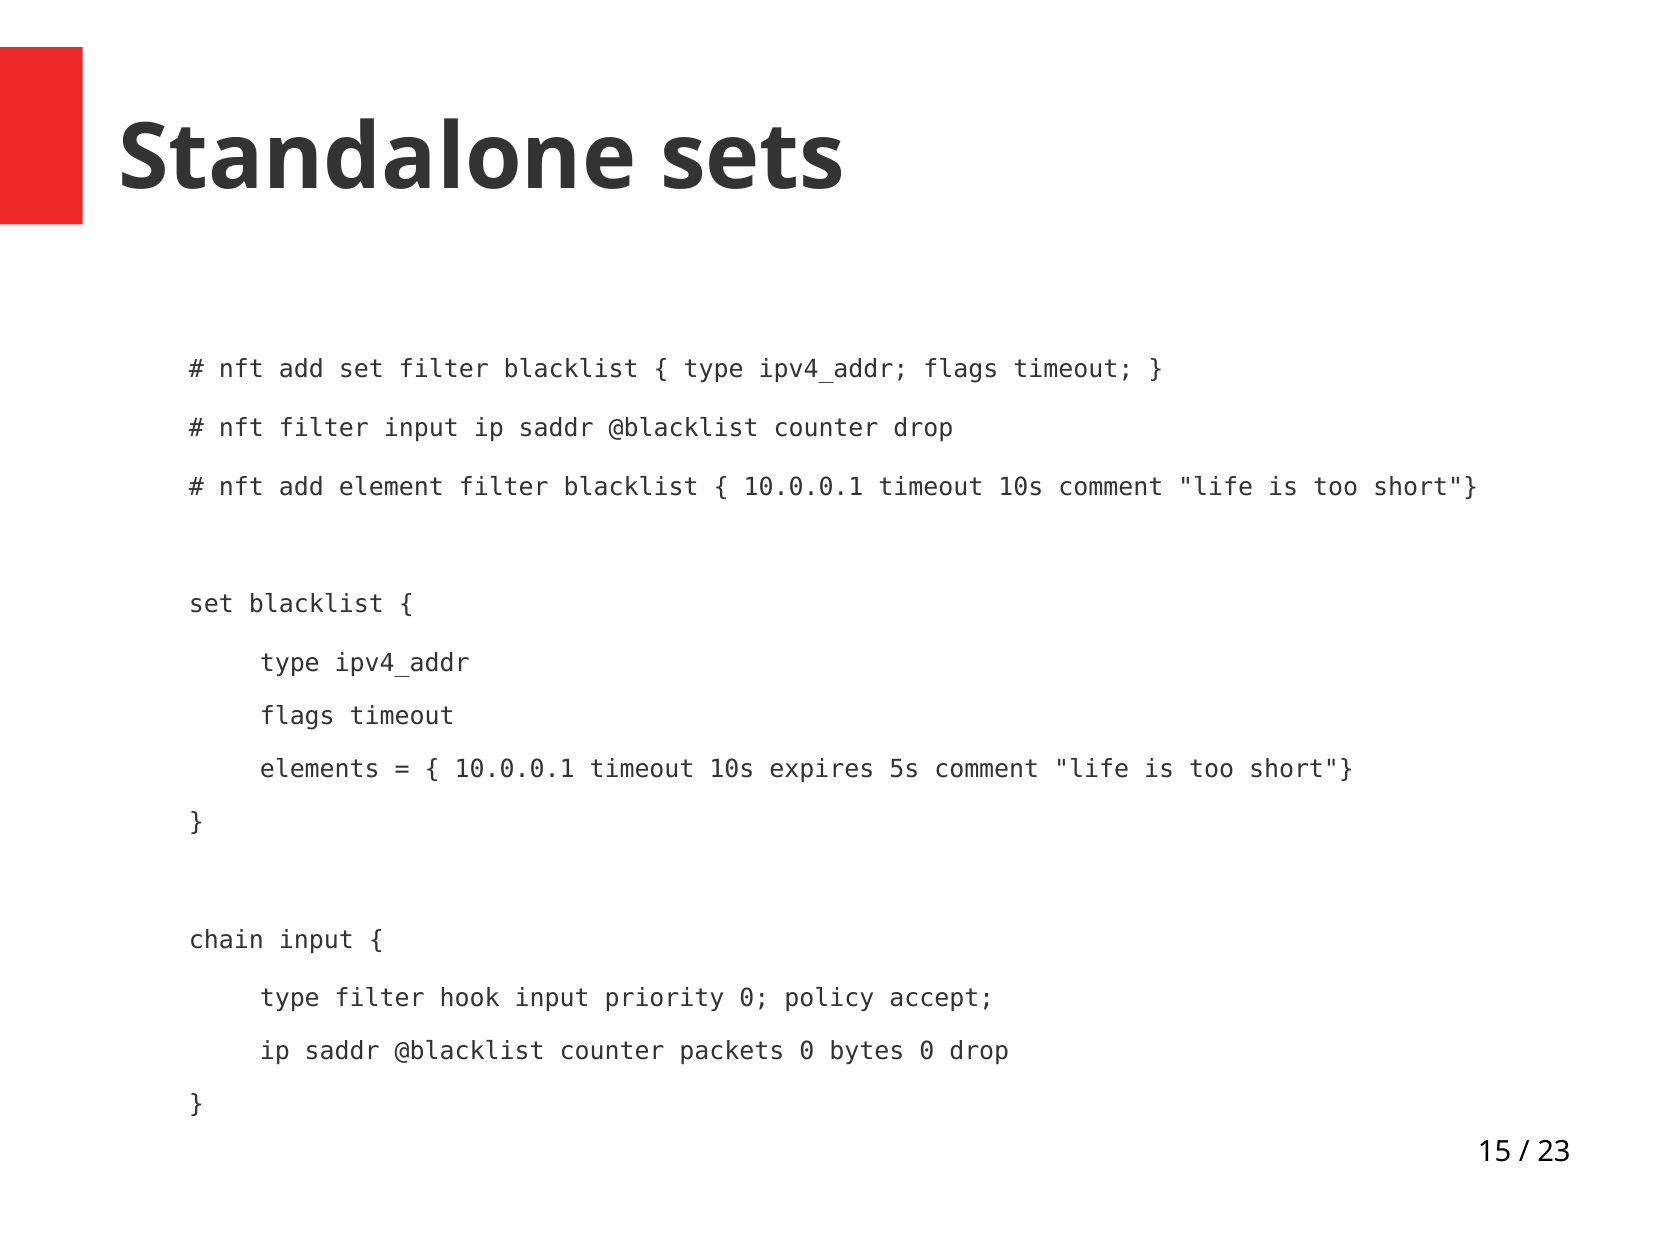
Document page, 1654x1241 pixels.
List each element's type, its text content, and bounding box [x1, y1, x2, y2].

title Standalone sets [118, 49, 1571, 257]
list # nft add set filter blacklist { type ipv4_addr; flags timeout; } # nft filter input ip saddr @blacklist counter drop # nft add element filter blacklist { 10.0.0.1 timeout 10s comment "life is too short"} set blacklist { type ipv4_addr flags timeout elements = { 10.0.0.1 timeout 10s expires 5s comment "life is too short"} } chain input { type filter hook input priority 0; policy accept; ip saddr @blacklist counter packets 0 bytes 0 drop } [118, 354, 1536, 1074]
